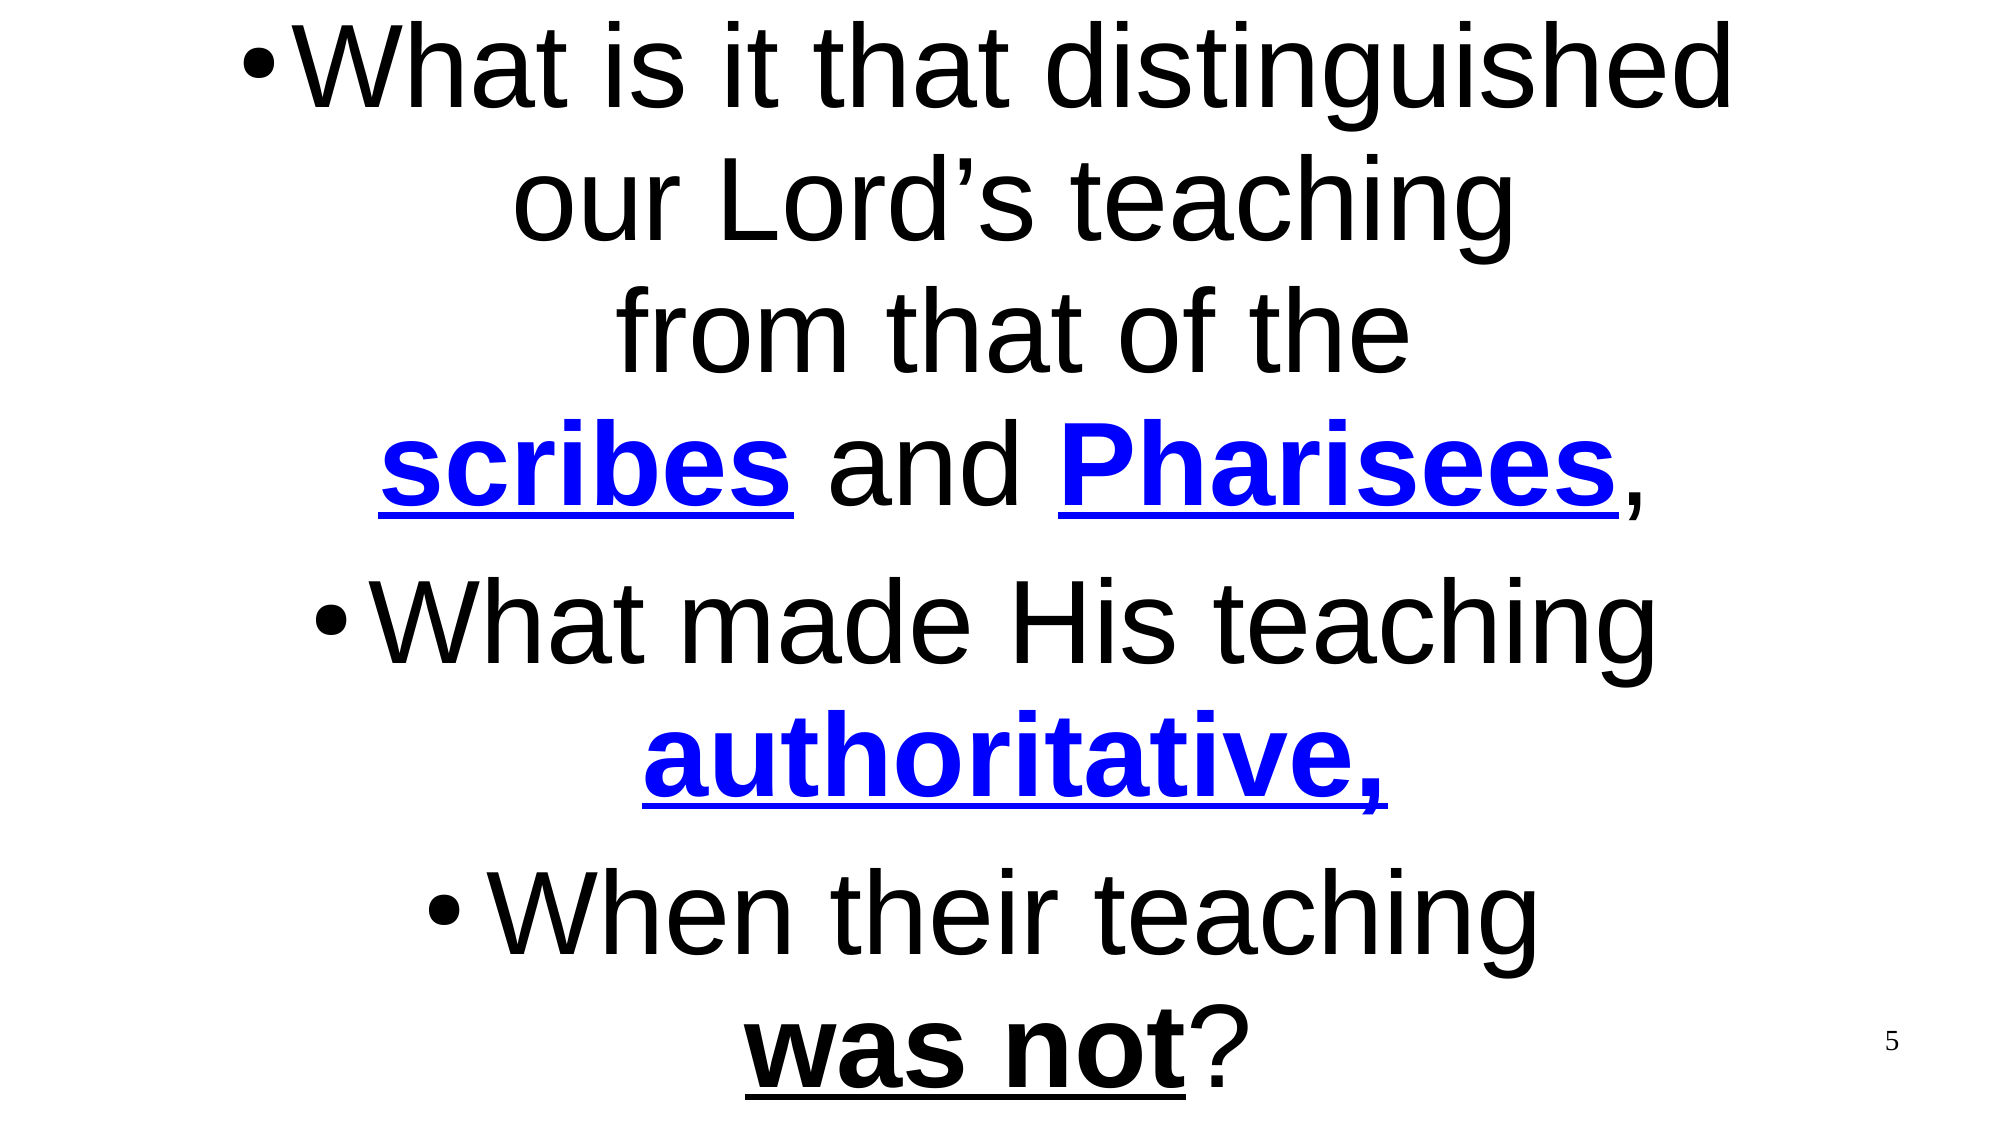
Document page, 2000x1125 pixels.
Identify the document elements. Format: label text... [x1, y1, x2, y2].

list What is it that distinguished our Lord’s teaching from that of the scribes and Pharisees, What made His teaching authoritative, When their teaching was not? [0, 0, 1996, 1123]
